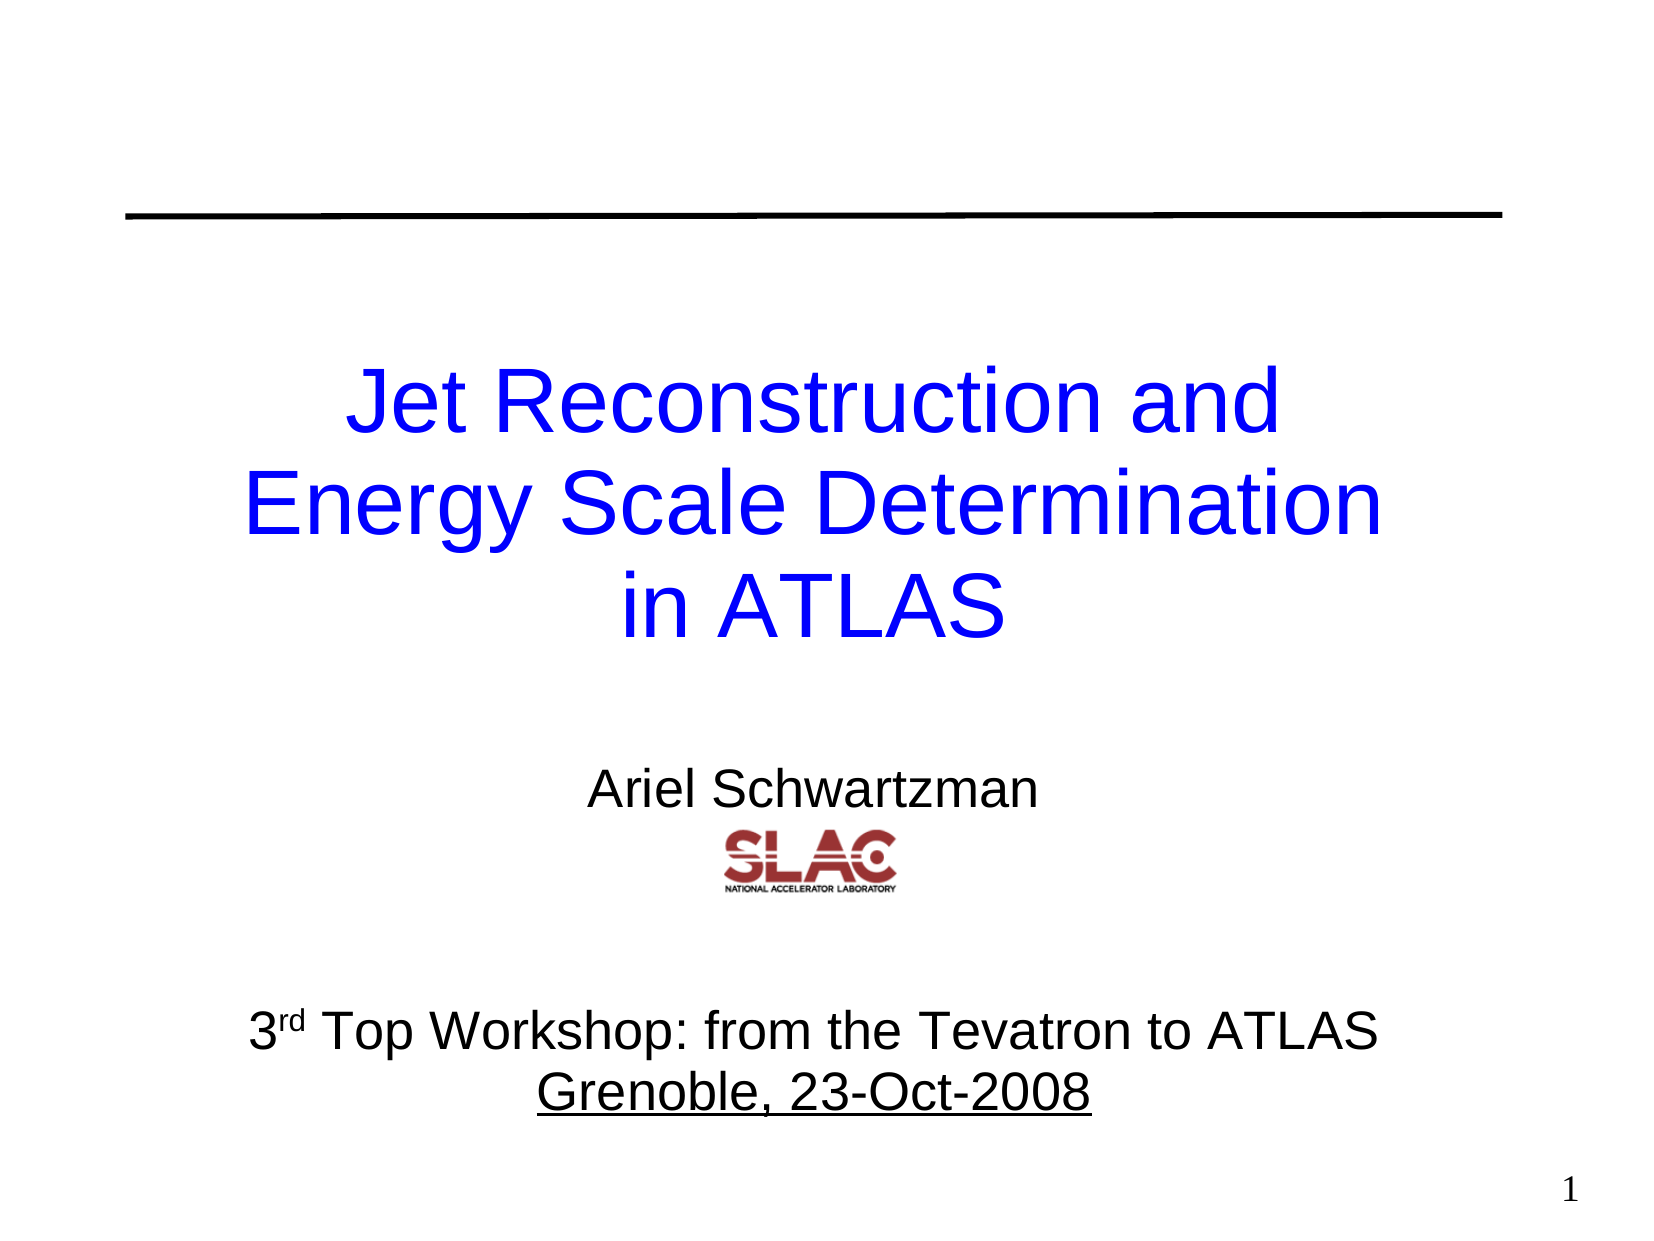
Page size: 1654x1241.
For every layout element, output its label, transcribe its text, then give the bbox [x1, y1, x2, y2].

text_box Jet Reconstruction and Energy Scale Determination in ATLAS Ariel Schwartzman 3rd Top Workshop: from the Tevatron to ATLAS Grenoble, 23-Oct-2008 [174, 247, 1455, 1175]
